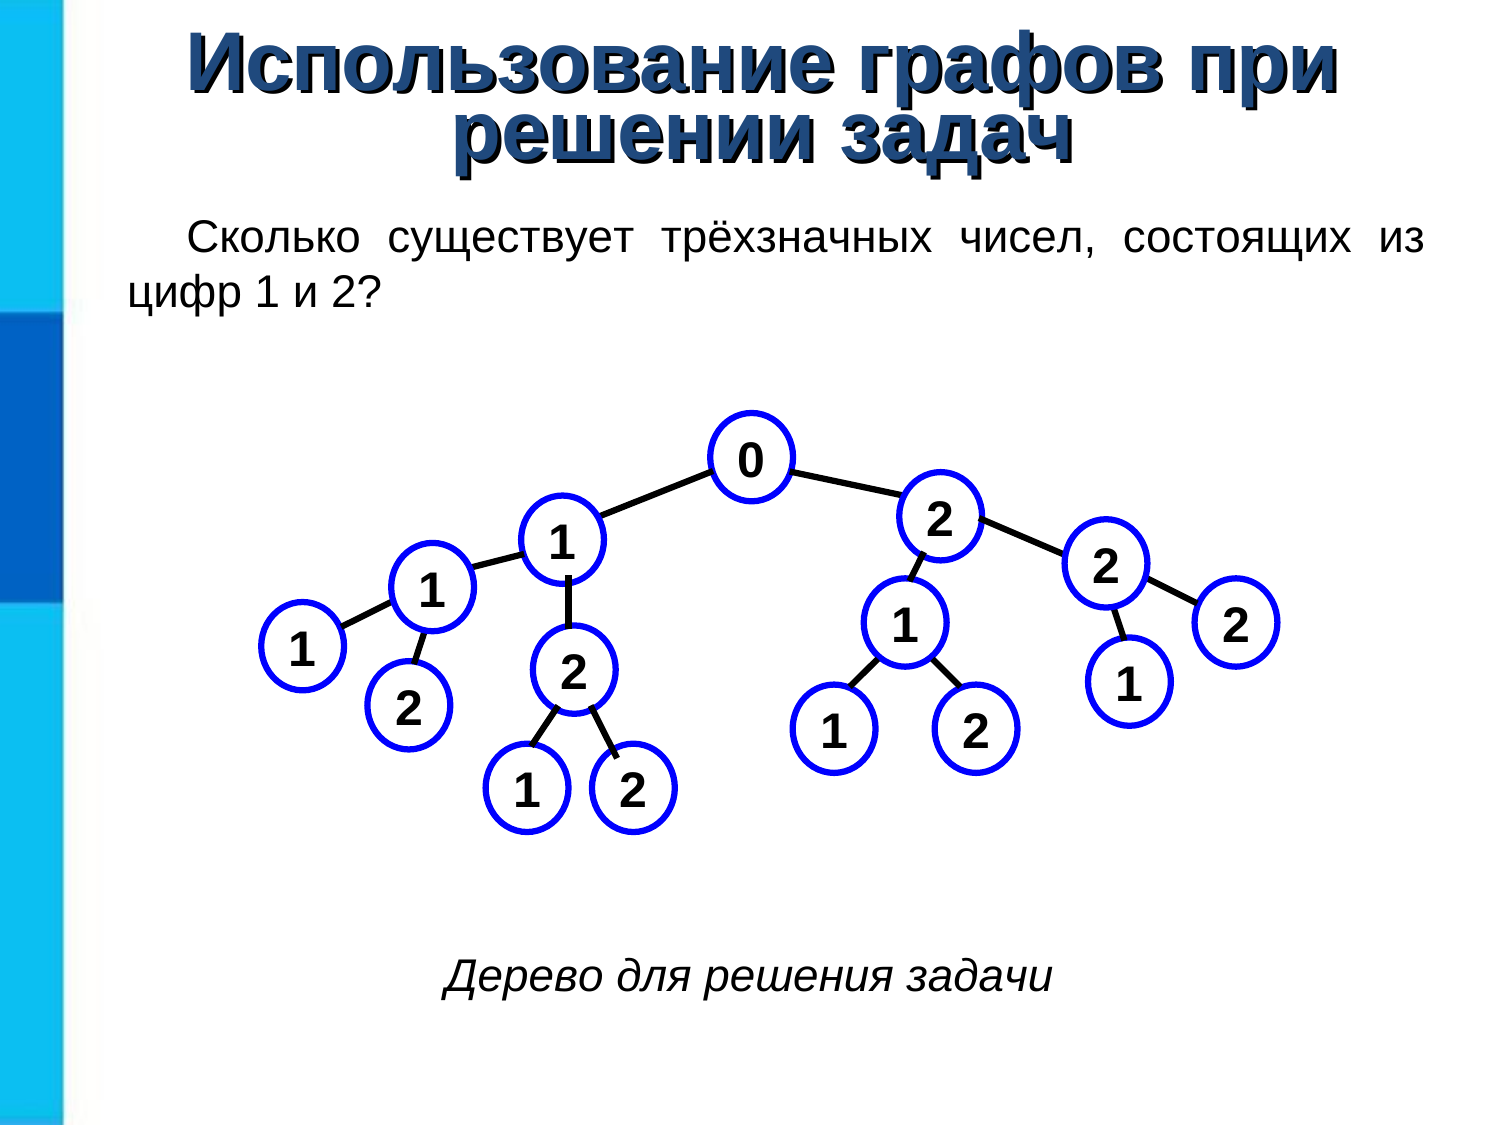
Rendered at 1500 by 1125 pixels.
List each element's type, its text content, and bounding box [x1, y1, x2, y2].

text_box 1 [485, 743, 569, 833]
text_box 2 [1194, 578, 1278, 667]
text_box 2 [934, 684, 1018, 773]
text_box 2 [899, 472, 983, 561]
text_box 0 [710, 412, 794, 502]
text_box 1 [1088, 637, 1171, 726]
text_box 1 [792, 684, 876, 773]
picture [0, 0, 1500, 1125]
text_box 2 [367, 661, 451, 750]
text_box Сколько существует трёхзначных чисел, состоящих из цифр 1 и 2? [112, 199, 1441, 325]
text_box Использование графов при решении задач [94, 19, 1431, 189]
text_box 1 [521, 495, 604, 584]
text_box 1 [391, 542, 475, 632]
text_box 2 [532, 625, 616, 714]
text_box 2 [591, 743, 675, 833]
text_box 1 [261, 602, 345, 691]
text_box 2 [1064, 519, 1148, 608]
text_box Дерево для решения задачи [58, 937, 1441, 1008]
text_box 1 [863, 578, 947, 667]
